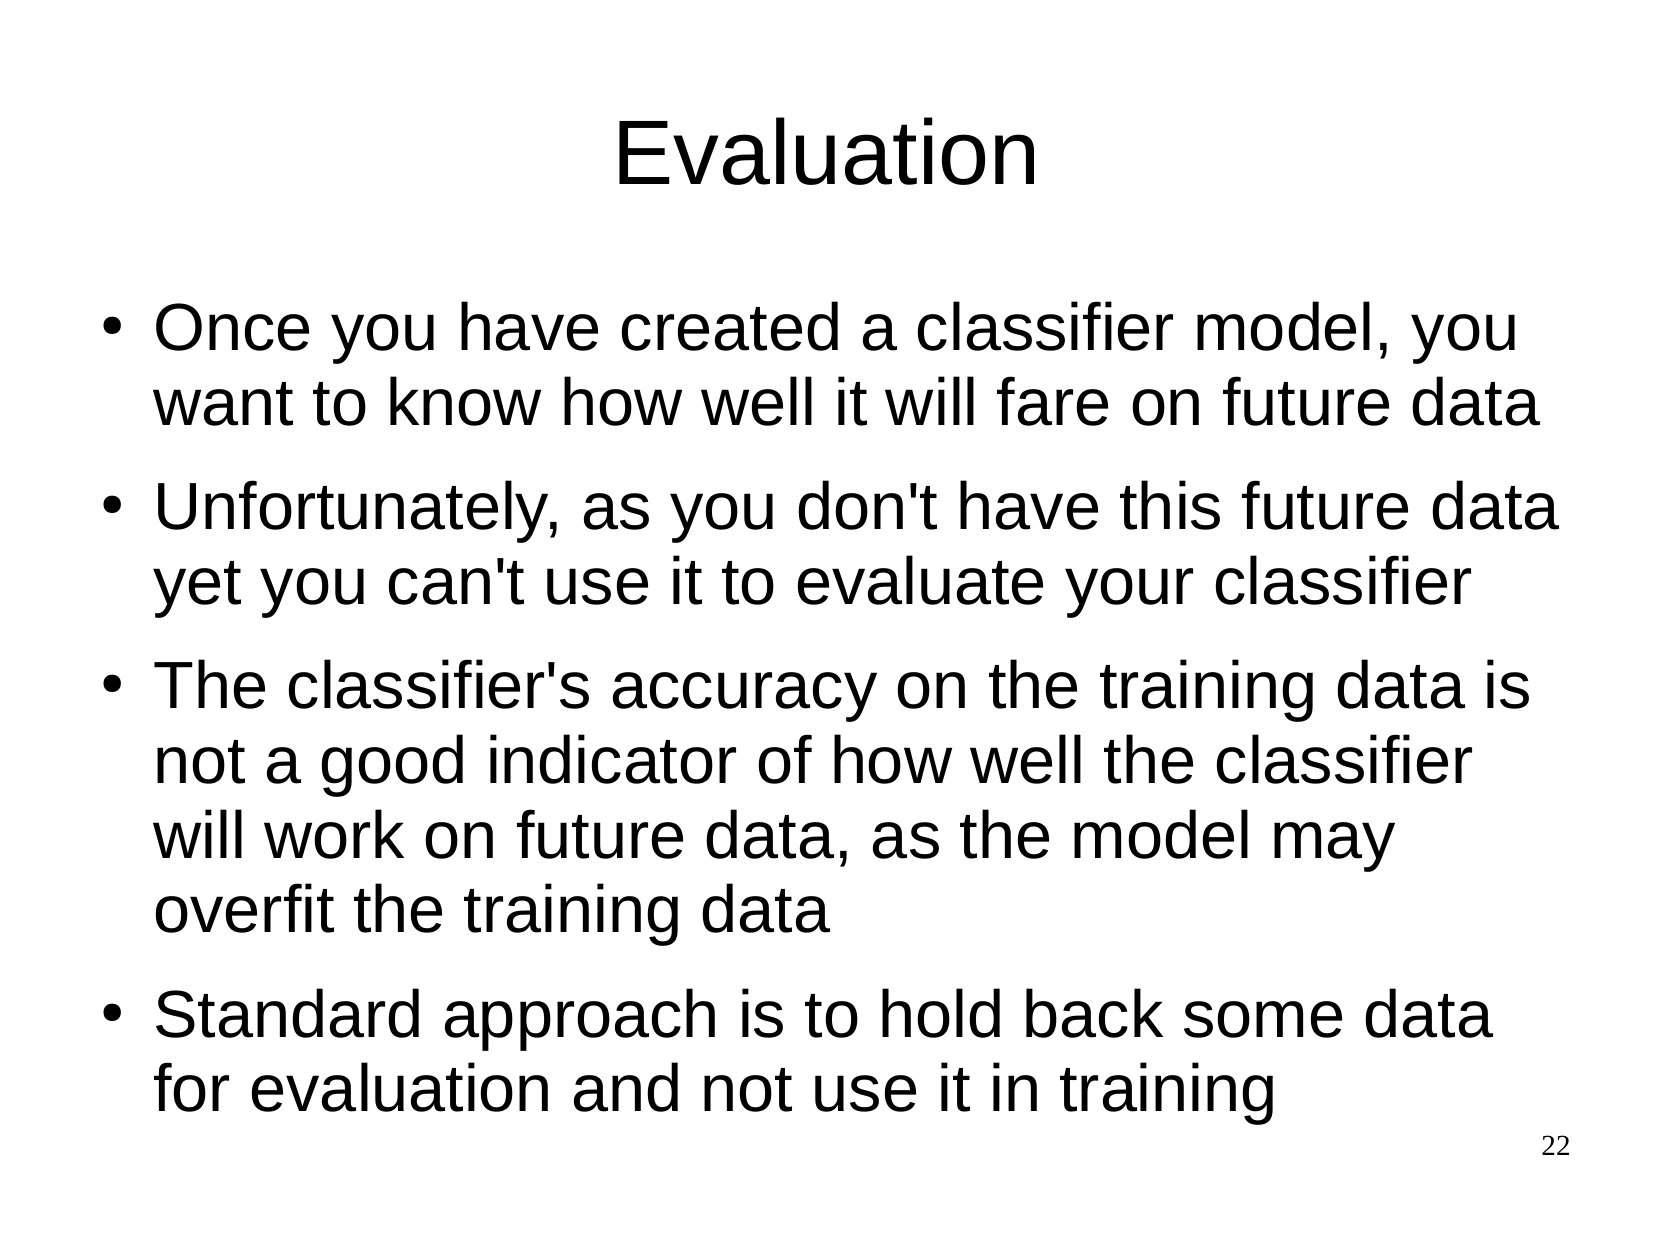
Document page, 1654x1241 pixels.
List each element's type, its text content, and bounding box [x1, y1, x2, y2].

list Once you have created a classifier model, you want to know how well it will fare on future data Unfortunately, as you don't have this future data yet you can't use it to evaluate your classifier The classifier's accuracy on the training data is not a good indicator of how well the classifier will work on future data, as the model may overfit the training data Standard approach is to hold back some data for evaluation and not use it in training [82, 290, 1571, 1127]
title Evaluation [82, 49, 1571, 257]
